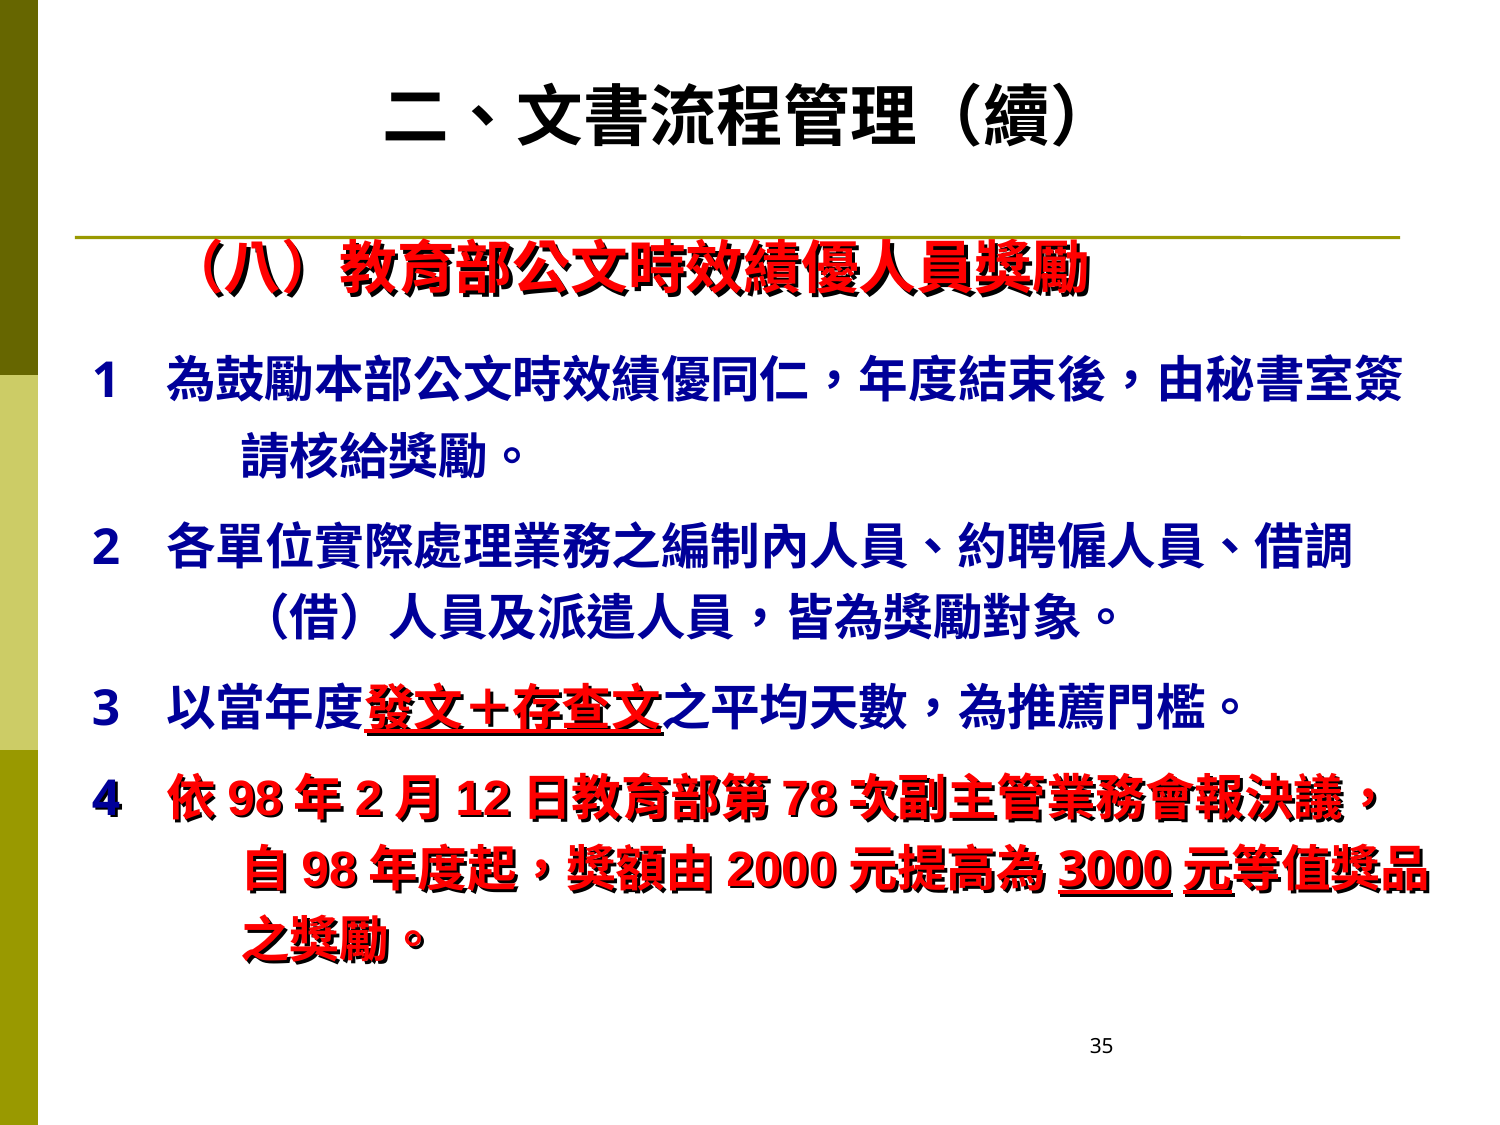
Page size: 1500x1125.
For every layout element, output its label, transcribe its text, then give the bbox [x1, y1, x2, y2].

text_box [1074, 1025, 1426, 1101]
title 二、文書流程管理（續） [75, 45, 1426, 161]
list （八）教育部公文時效績優人員獎勵 為鼓勵本部公文時效績優同仁，年度結束後，由秘書室簽請核給獎勵。 各單位實際處理業務之編制內人員、約聘僱人員、借調（借）人員及派遣人員，皆為獎勵對象。 以當年度發文＋存查文之平均天數，為推薦門檻。 依98年2月12日教育部第78次副主管業務會報決議，自98年度起，獎額由2000元提高為3000元等值獎品之獎勵。 [76, 231, 1447, 976]
